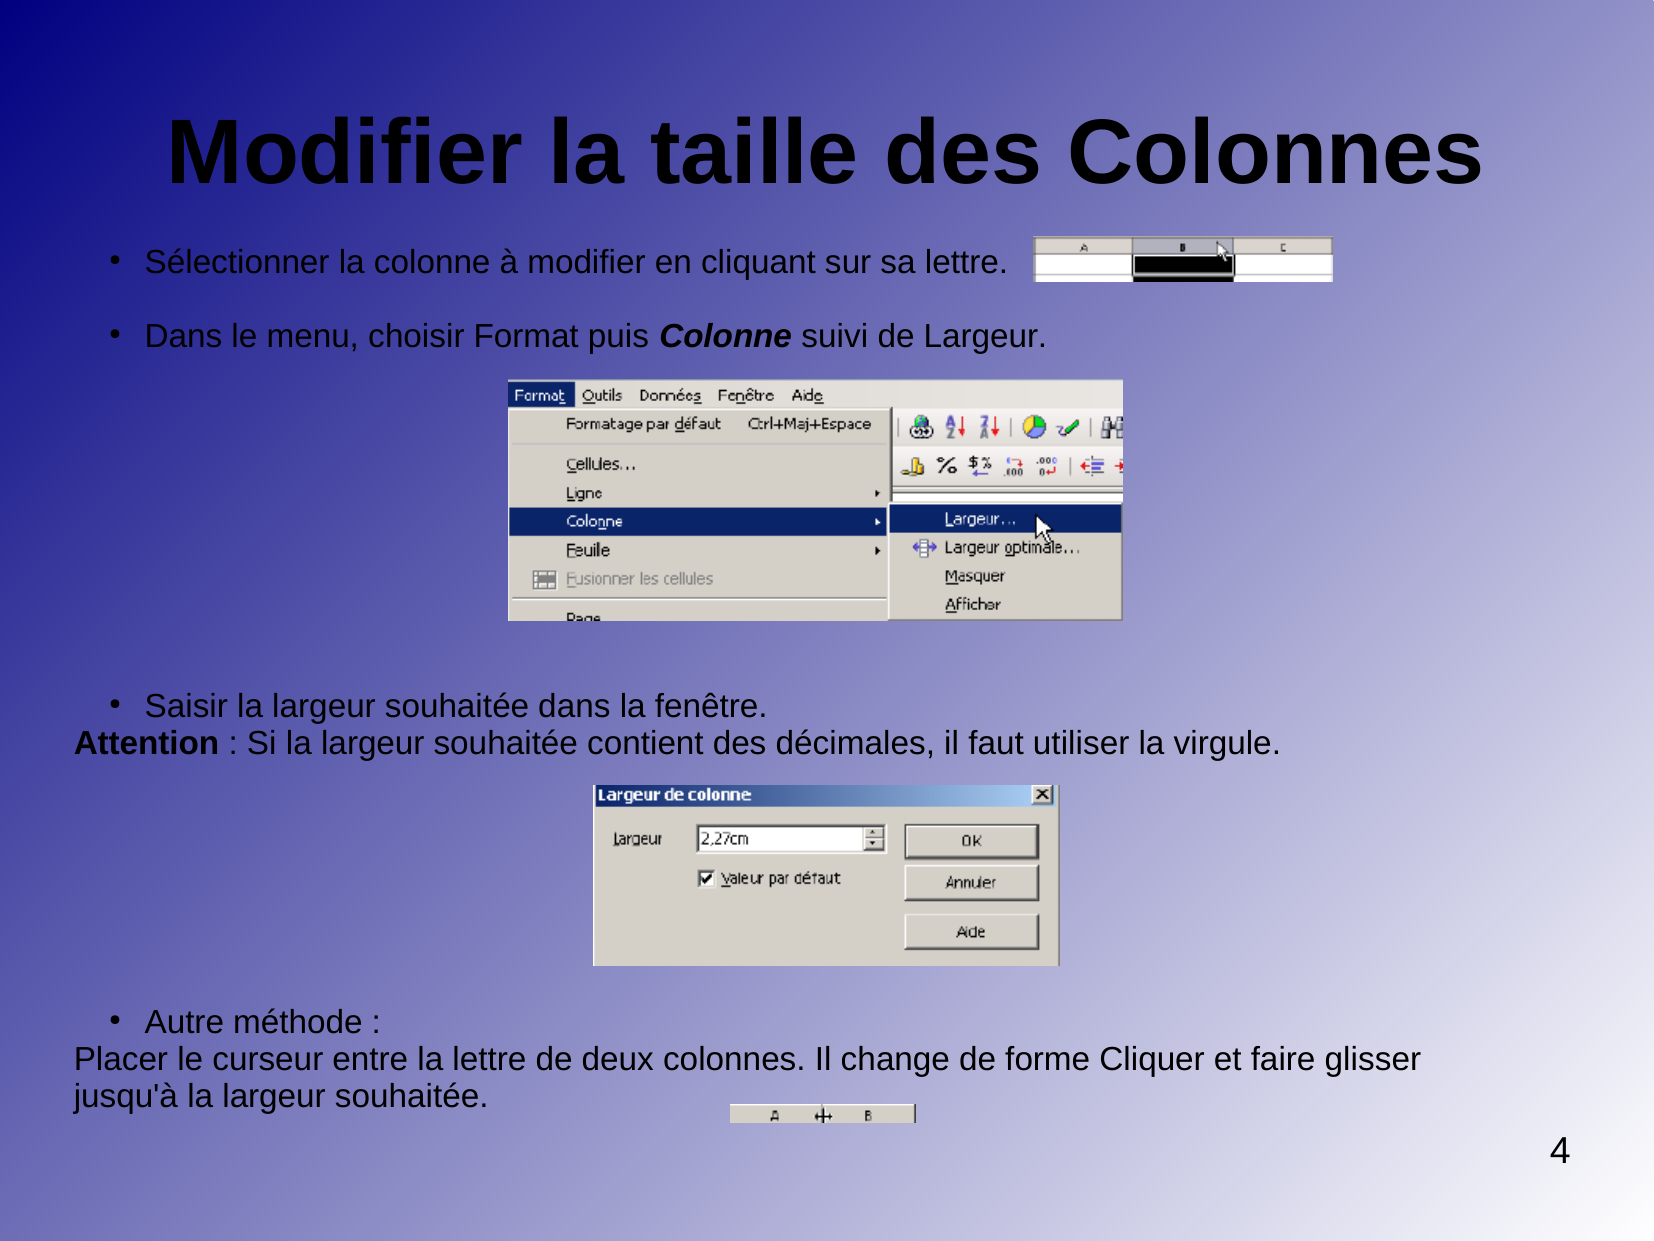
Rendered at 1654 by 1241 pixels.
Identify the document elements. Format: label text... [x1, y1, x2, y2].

text_box Sélectionner la colonne à modifier en cliquant sur sa lettre. Dans le menu, choisir Format puis Colonne suivi de Largeur. Saisir la largeur souhaitée dans la fenêtre. Attention : Si la largeur souhaitée contient des décimales, il faut utiliser la virgule. Autre méthode : Placer le curseur entre la lettre de deux colonnes. Il change de forme Cliquer et faire glisser jusqu'à la largeur souhaitée. [59, 236, 1536, 1241]
picture [508, 379, 1123, 621]
picture [1033, 236, 1333, 282]
title Modifier la taille des Colonnes [82, 56, 1571, 250]
picture [730, 1104, 916, 1123]
picture [593, 785, 1060, 966]
